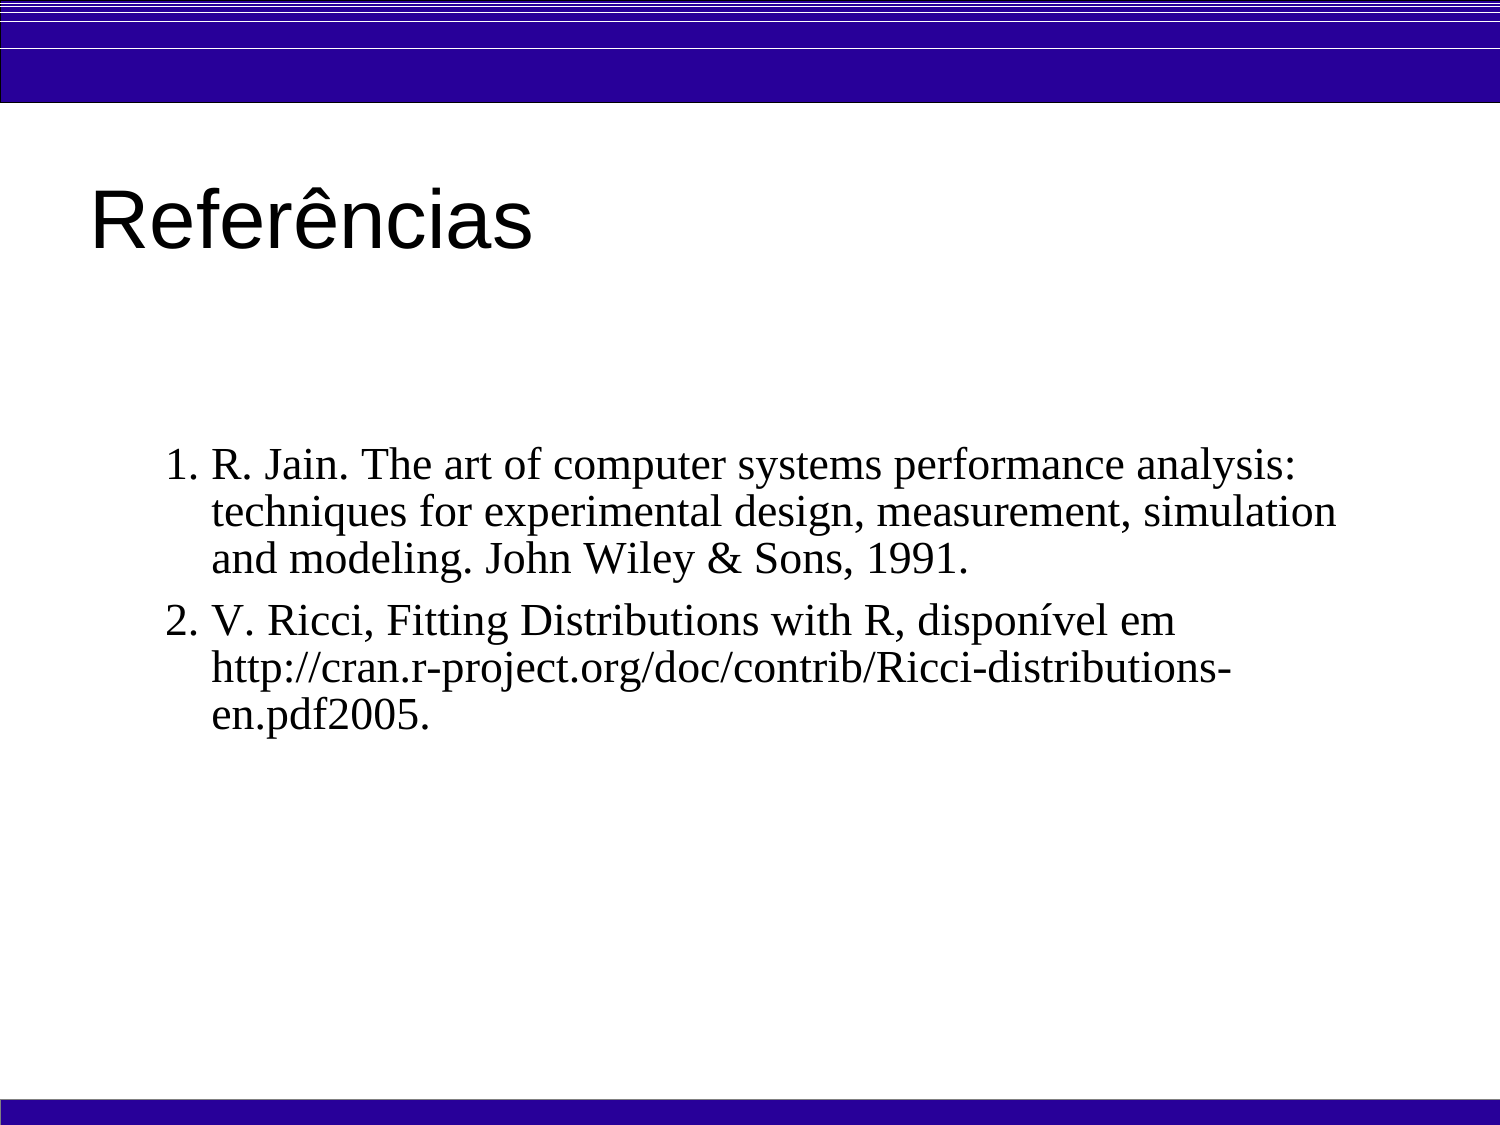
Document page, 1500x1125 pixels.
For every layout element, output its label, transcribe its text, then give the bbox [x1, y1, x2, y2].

text_box 1. R. Jain. The art of computer systems performance analysis: techniques for experimental design, measurement, simulation and modeling. John Wiley & Sons, 1991. 2. V. Ricci, Fitting Distributions with R, disponível em http://cran.r-project.org/doc/contrib/Ricci-distributions-en.pdf2005. [74, 354, 1425, 1005]
title Referências [74, 39, 1425, 274]
